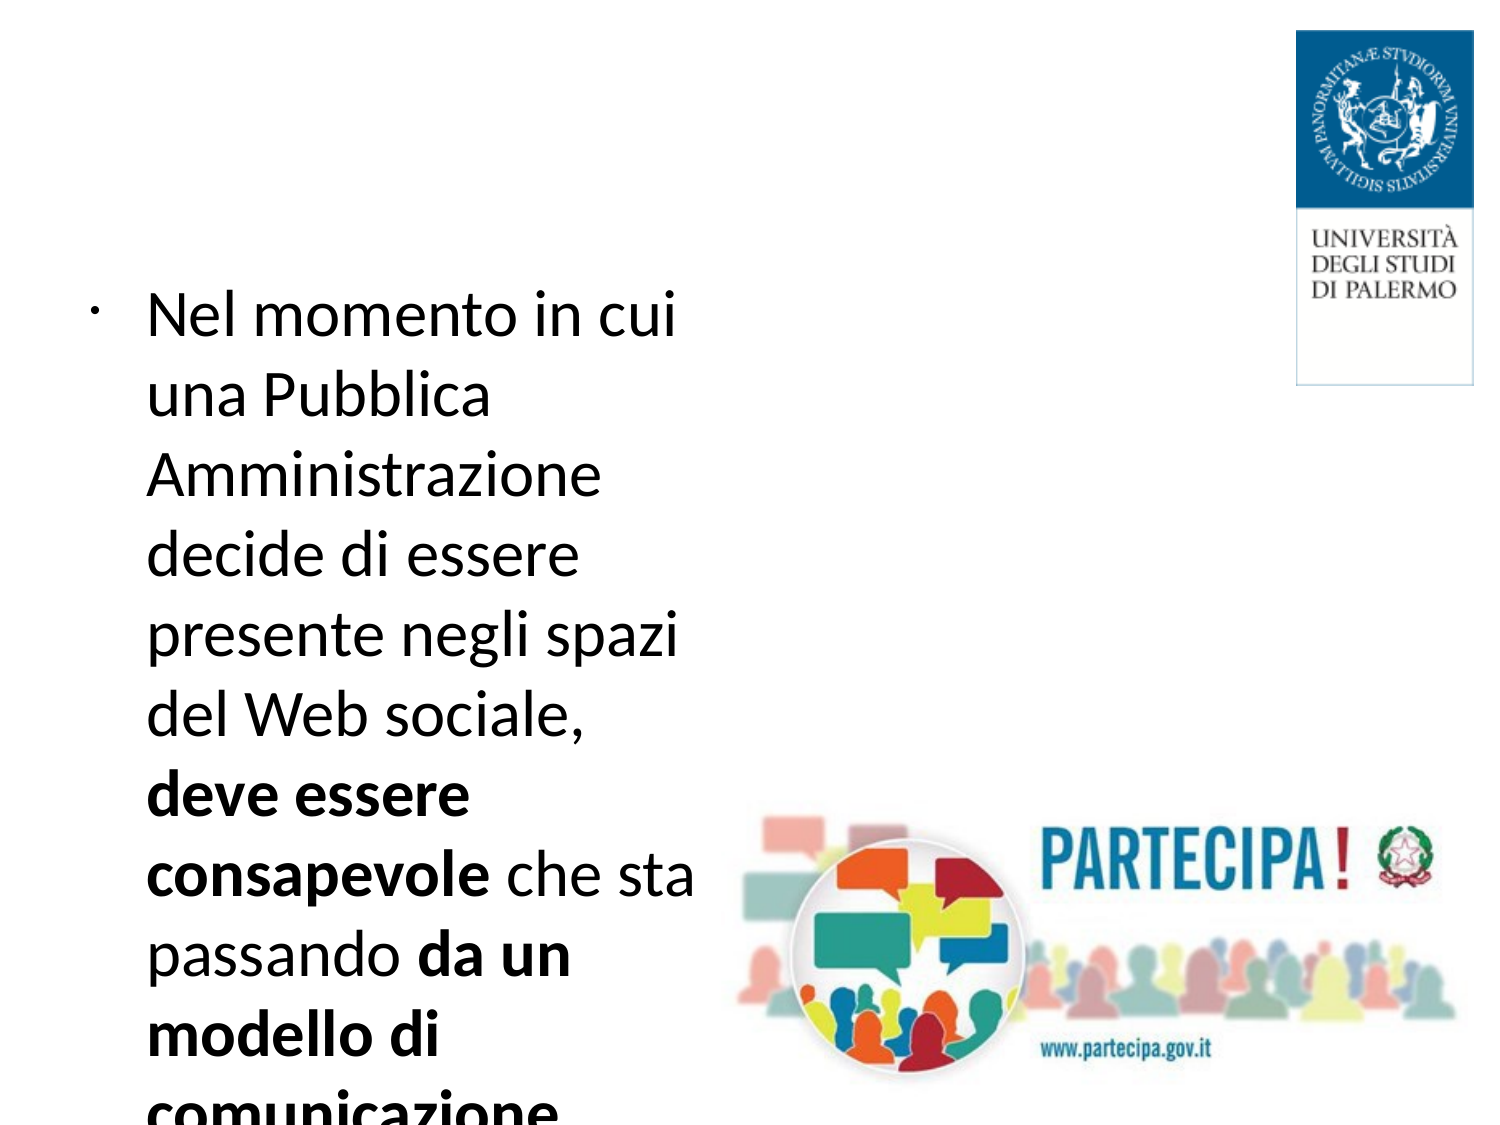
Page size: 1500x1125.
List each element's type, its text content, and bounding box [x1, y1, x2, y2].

picture [696, 775, 1500, 1097]
picture [1296, 30, 1474, 386]
list Nel momento in cui una Pubblica Amministrazione decide di essere presente negli spazi del Web sociale, deve essere consapevole che sta passando da un modello di comunicazione “verso” il cittadino a uno “con” il cittadino. [75, 262, 738, 1005]
